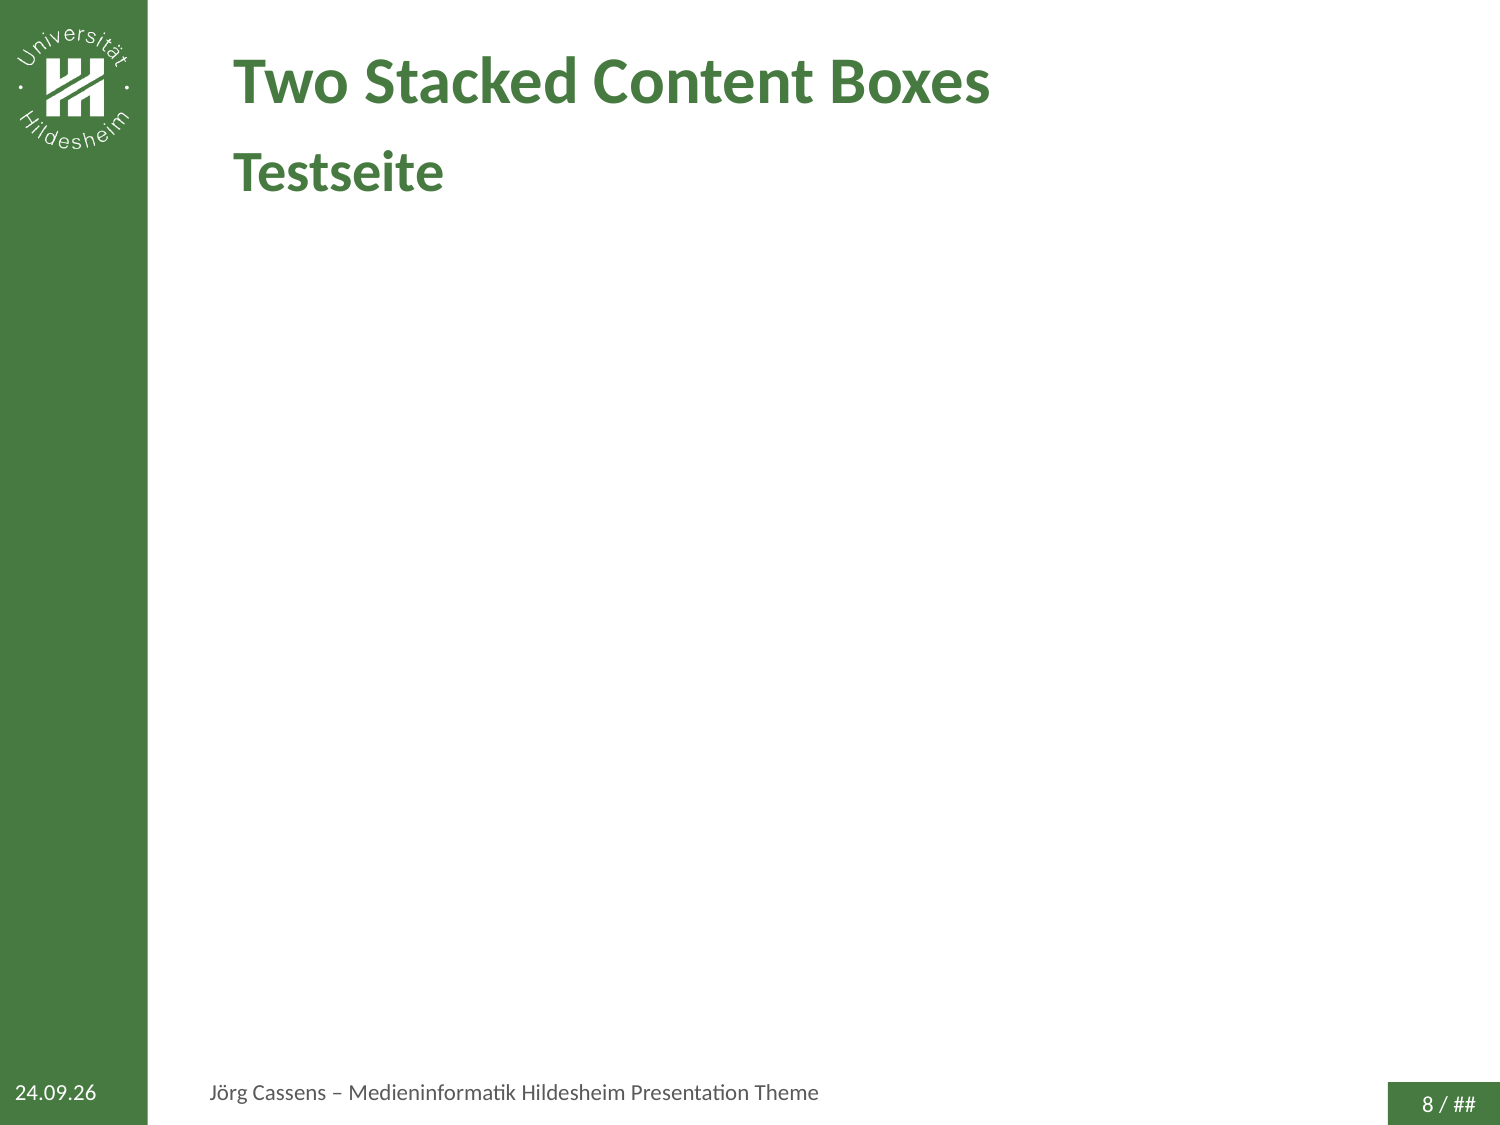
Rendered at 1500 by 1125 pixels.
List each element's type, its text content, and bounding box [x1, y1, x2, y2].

picture [17, 29, 129, 149]
title Two Stacked Content Boxes [218, 30, 1425, 124]
list Testseite [218, 125, 1424, 208]
